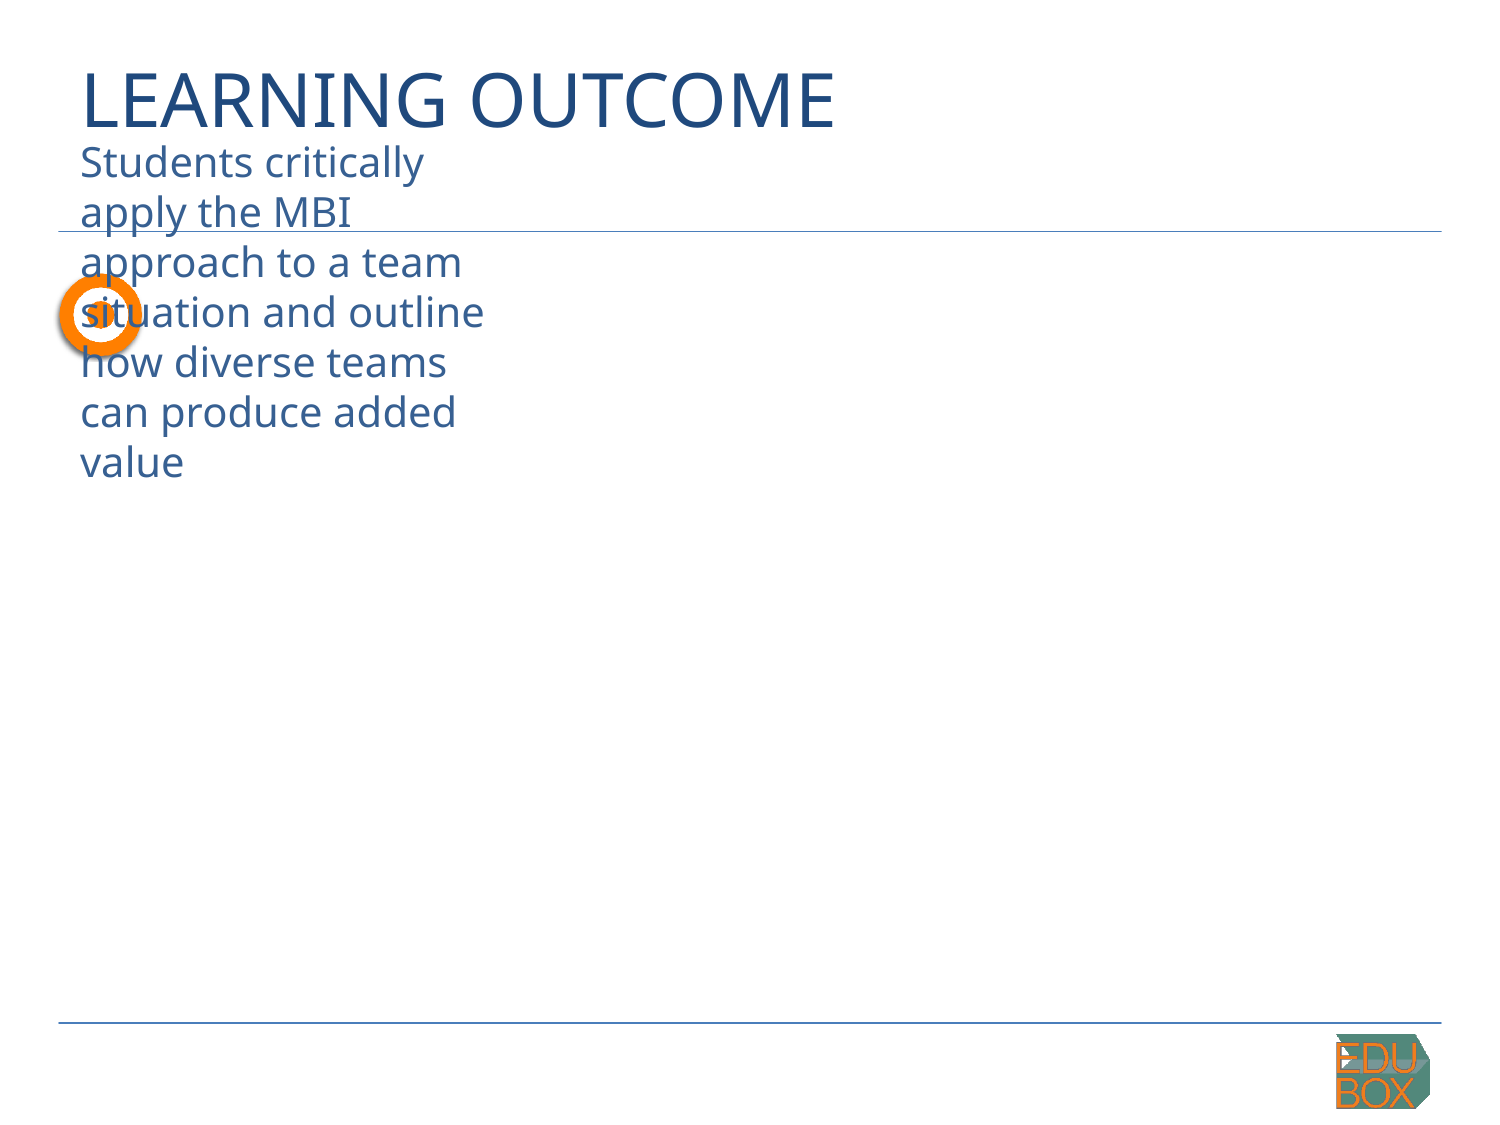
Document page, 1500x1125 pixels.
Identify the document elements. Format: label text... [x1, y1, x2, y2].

picture [1328, 1028, 1437, 1114]
picture [53, 267, 148, 362]
list Students critically apply the MBI approach to a team situation and outline how diverse teams can produce added value [171, 279, 1459, 669]
picture [136, 267, 148, 274]
picture [86, 267, 96, 274]
picture [110, 267, 122, 274]
title LEARNING OUTCOME [64, 42, 1306, 153]
picture [112, 357, 124, 362]
picture [88, 357, 99, 362]
